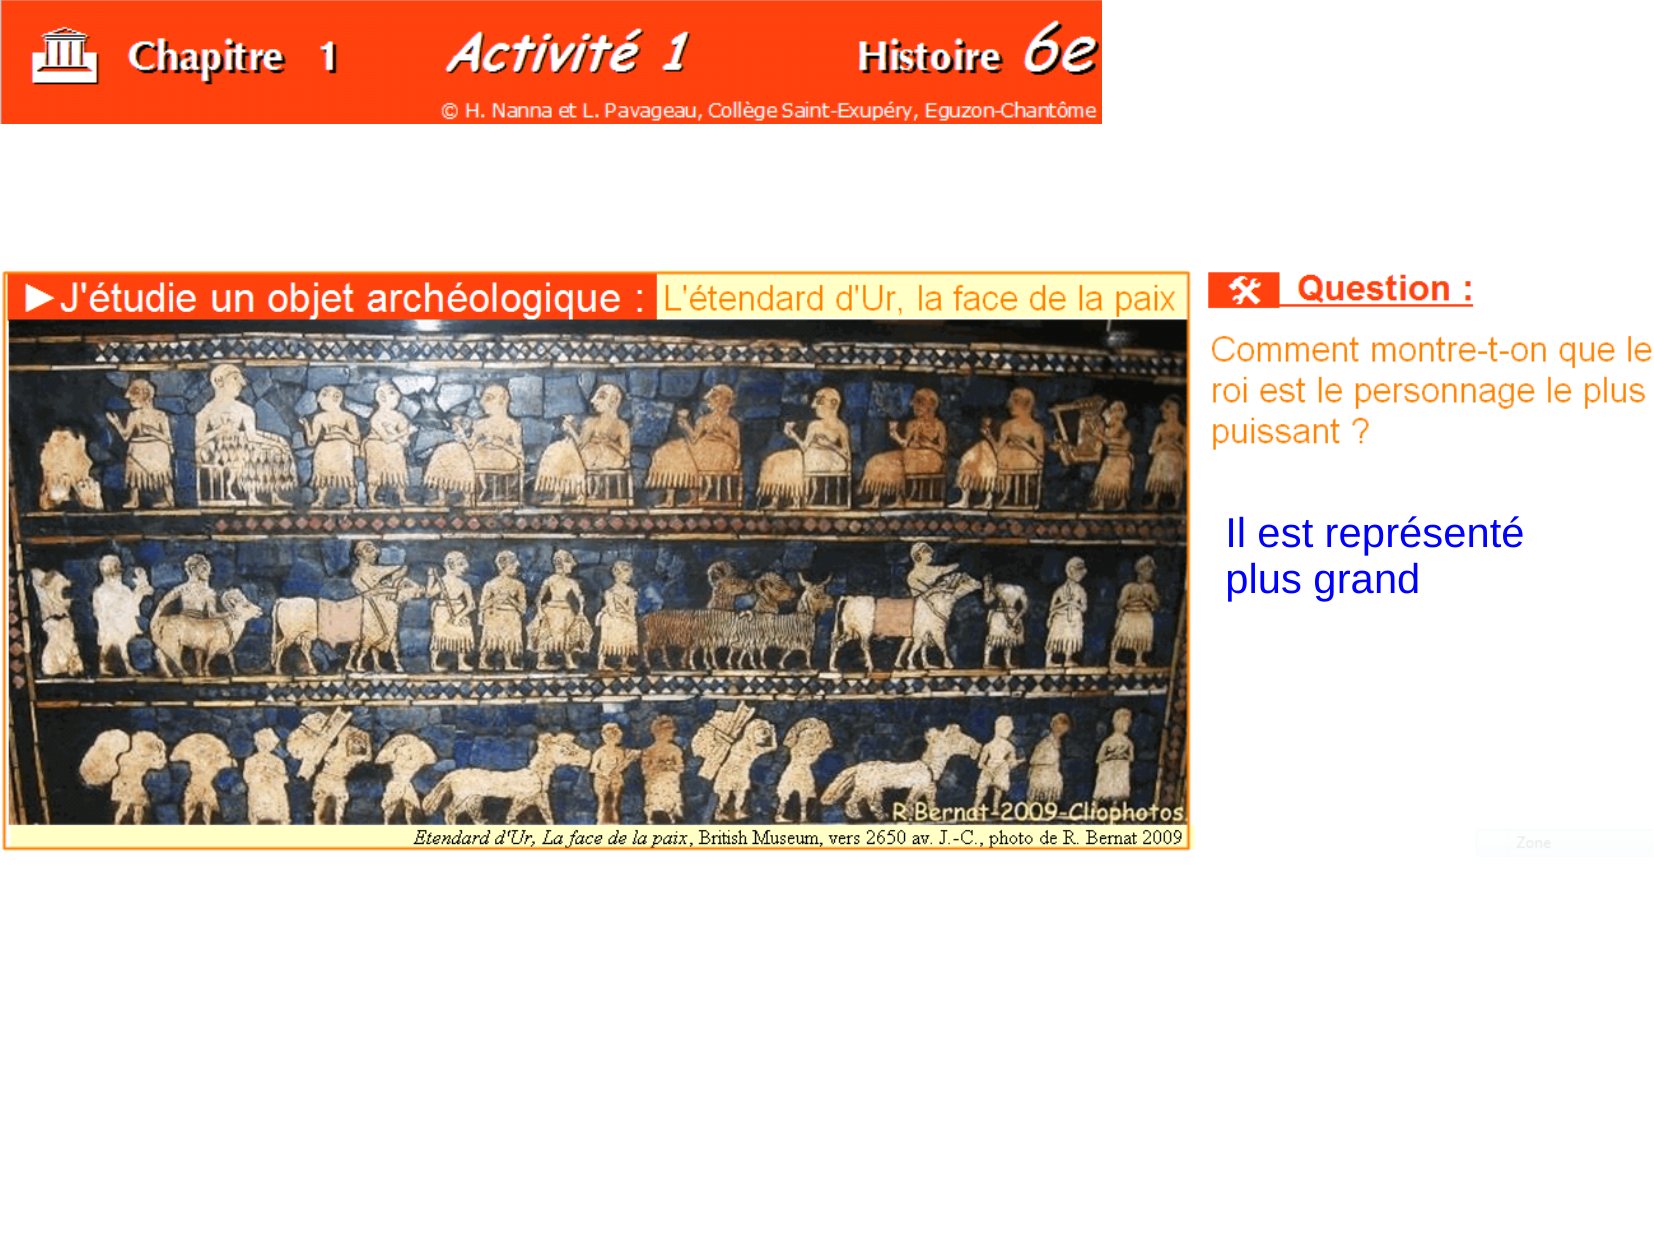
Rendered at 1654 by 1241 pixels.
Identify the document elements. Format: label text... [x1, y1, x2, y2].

picture [0, 0, 1102, 124]
picture [0, 266, 1654, 857]
text_box Il est représenté plus grand [1210, 501, 1625, 768]
